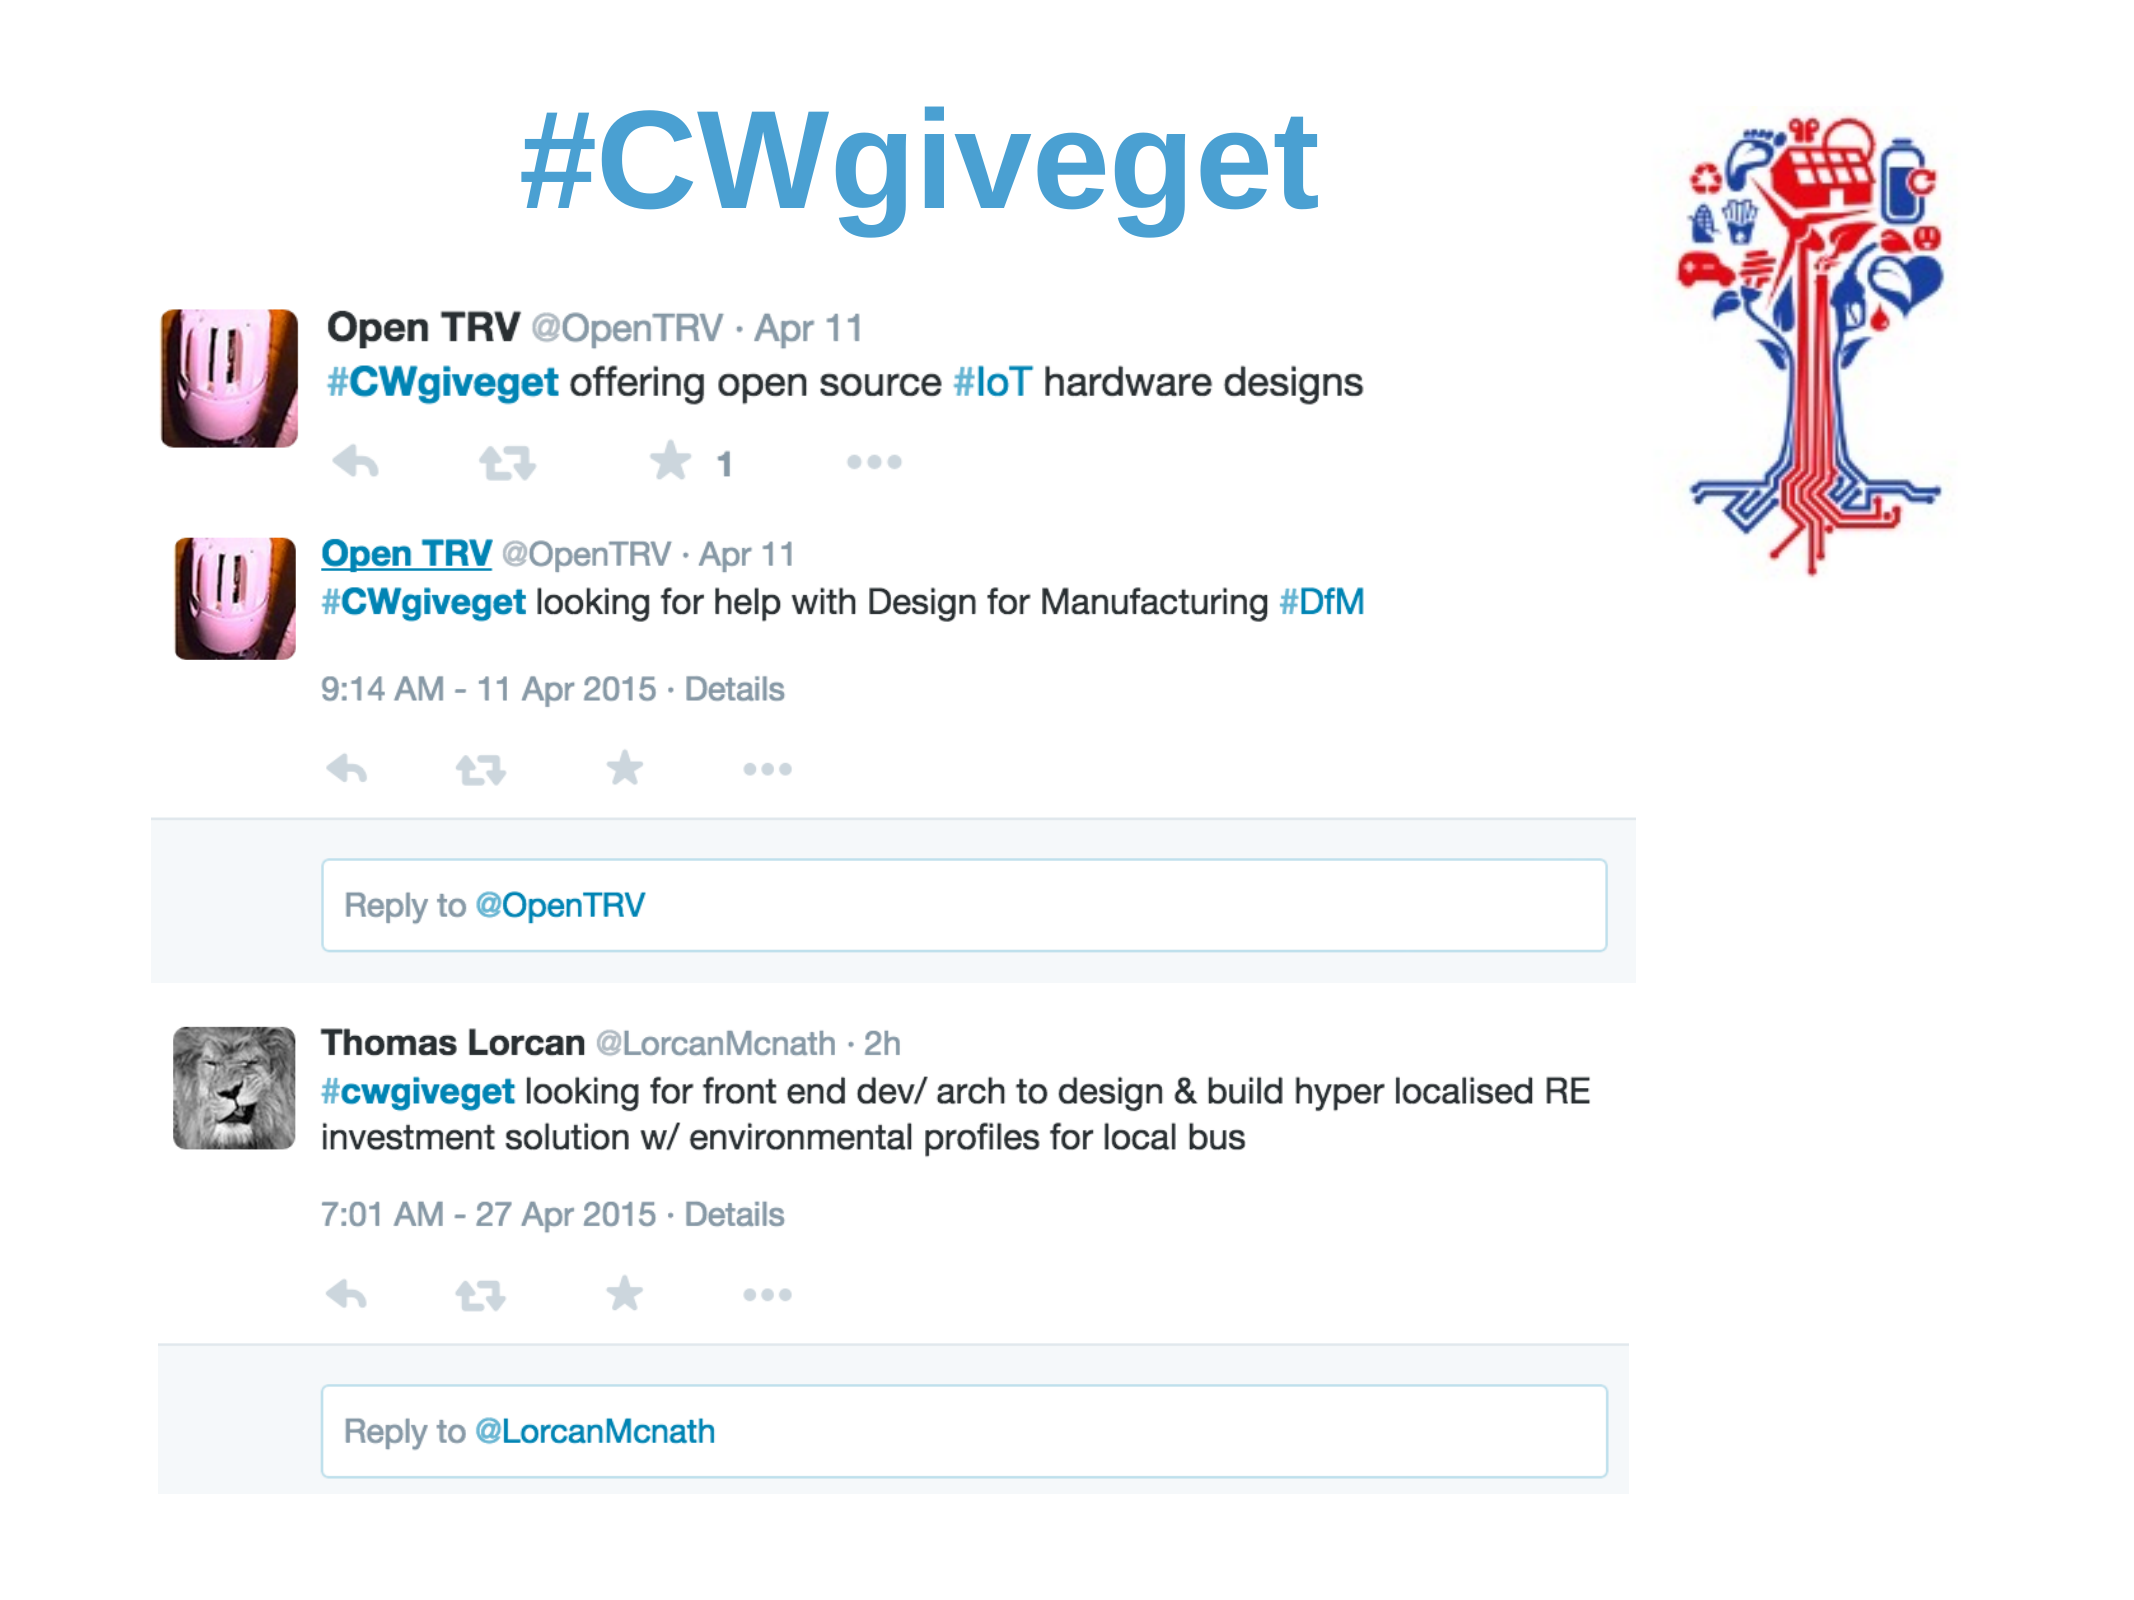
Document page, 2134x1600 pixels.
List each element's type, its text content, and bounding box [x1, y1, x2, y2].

picture [134, 106, 2055, 983]
picture [158, 999, 1629, 1494]
title #CWgiveget [61, 50, 1778, 237]
